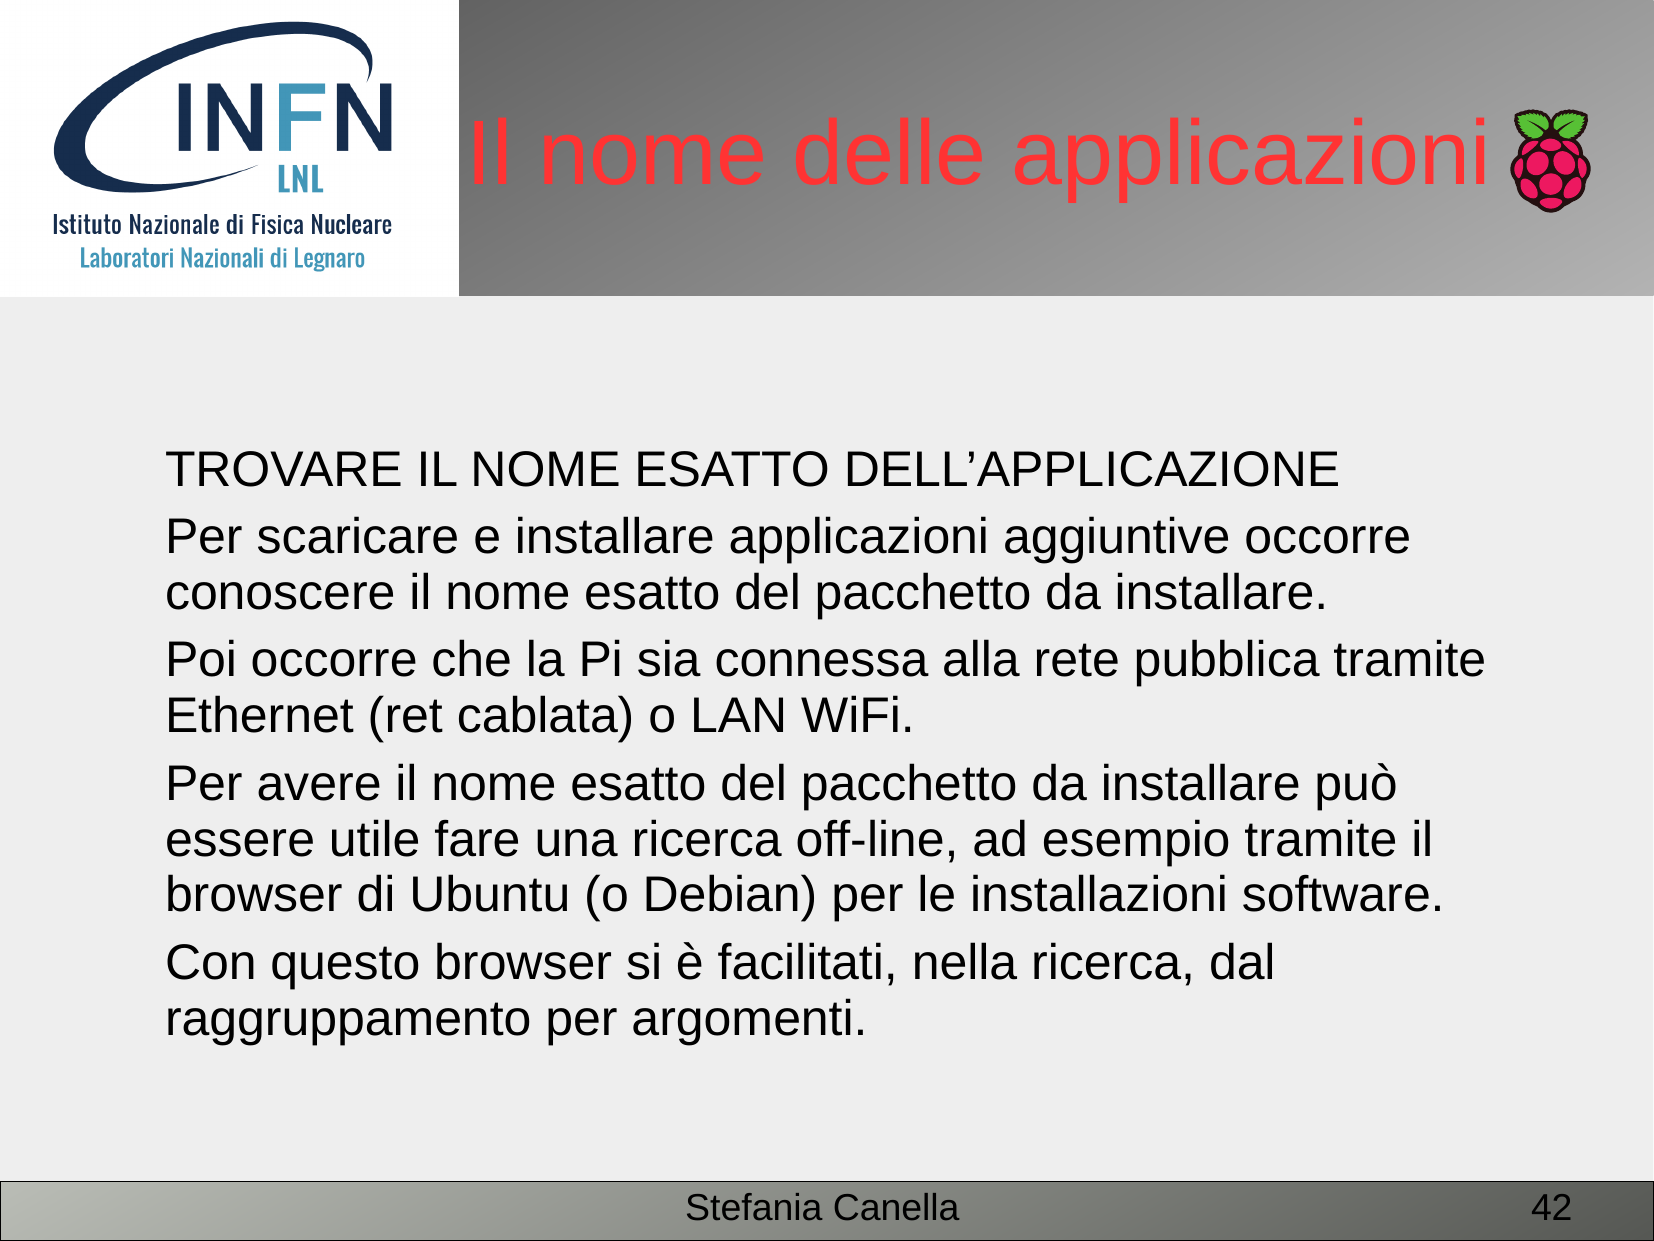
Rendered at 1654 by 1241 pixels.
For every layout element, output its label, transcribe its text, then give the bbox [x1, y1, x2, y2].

text_box TROVARE IL NOME ESATTO DELL’APPLICAZIONE Per scaricare e installare applicazioni aggiuntive occorre conoscere il nome esatto del pacchetto da installare. Poi occorre che la Pi sia connessa alla rete pubblica tramite Ethernet (ret cablata) o LAN WiFi. Per avere il nome esatto del pacchetto da installare può essere utile fare una ricerca off-line, ad esempio tramite il browser di Ubuntu (o Debian) per le installazioni software. Con questo browser si è facilitati, nella ricerca, dal raggruppamento per argomenti. [105, 409, 1548, 1077]
picture [0, 0, 459, 297]
text_box [984, 1181, 1516, 1241]
title Il nome delle applicazioni [459, 49, 1571, 257]
text_box Stefania Canella [670, 1178, 984, 1241]
text_box [0, 1181, 670, 1241]
text_box <number> [1516, 1178, 1654, 1241]
text_box [459, 0, 1654, 296]
